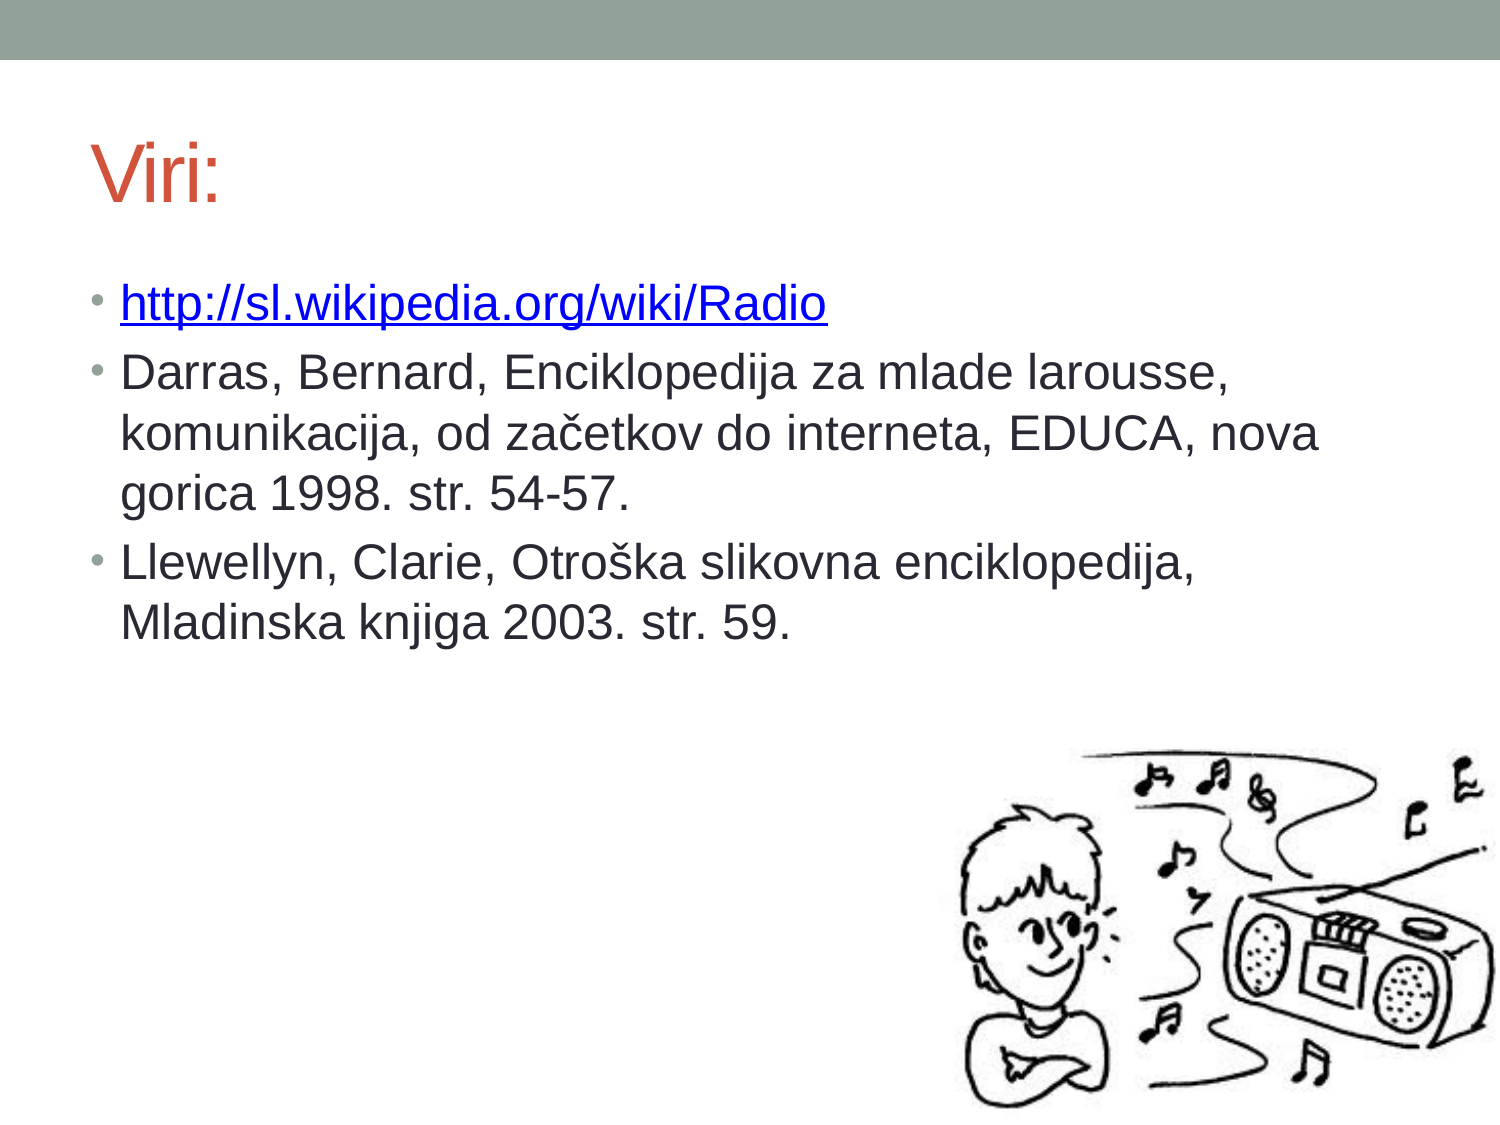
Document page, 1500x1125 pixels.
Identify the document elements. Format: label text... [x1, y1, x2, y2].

list http://sl.wikipedia.org/wiki/Radio Darras, Bernard, Enciklopedija za mlade larousse, komunikacija, od začetkov do interneta, EDUCA, nova gorica 1998. str. 54-57. Llewellyn, Clarie, Otroška slikovna enciklopedija, Mladinska knjiga 2003. str. 59. [75, 262, 1425, 1063]
title Viri: [75, 87, 1425, 250]
picture [939, 748, 1500, 1125]
